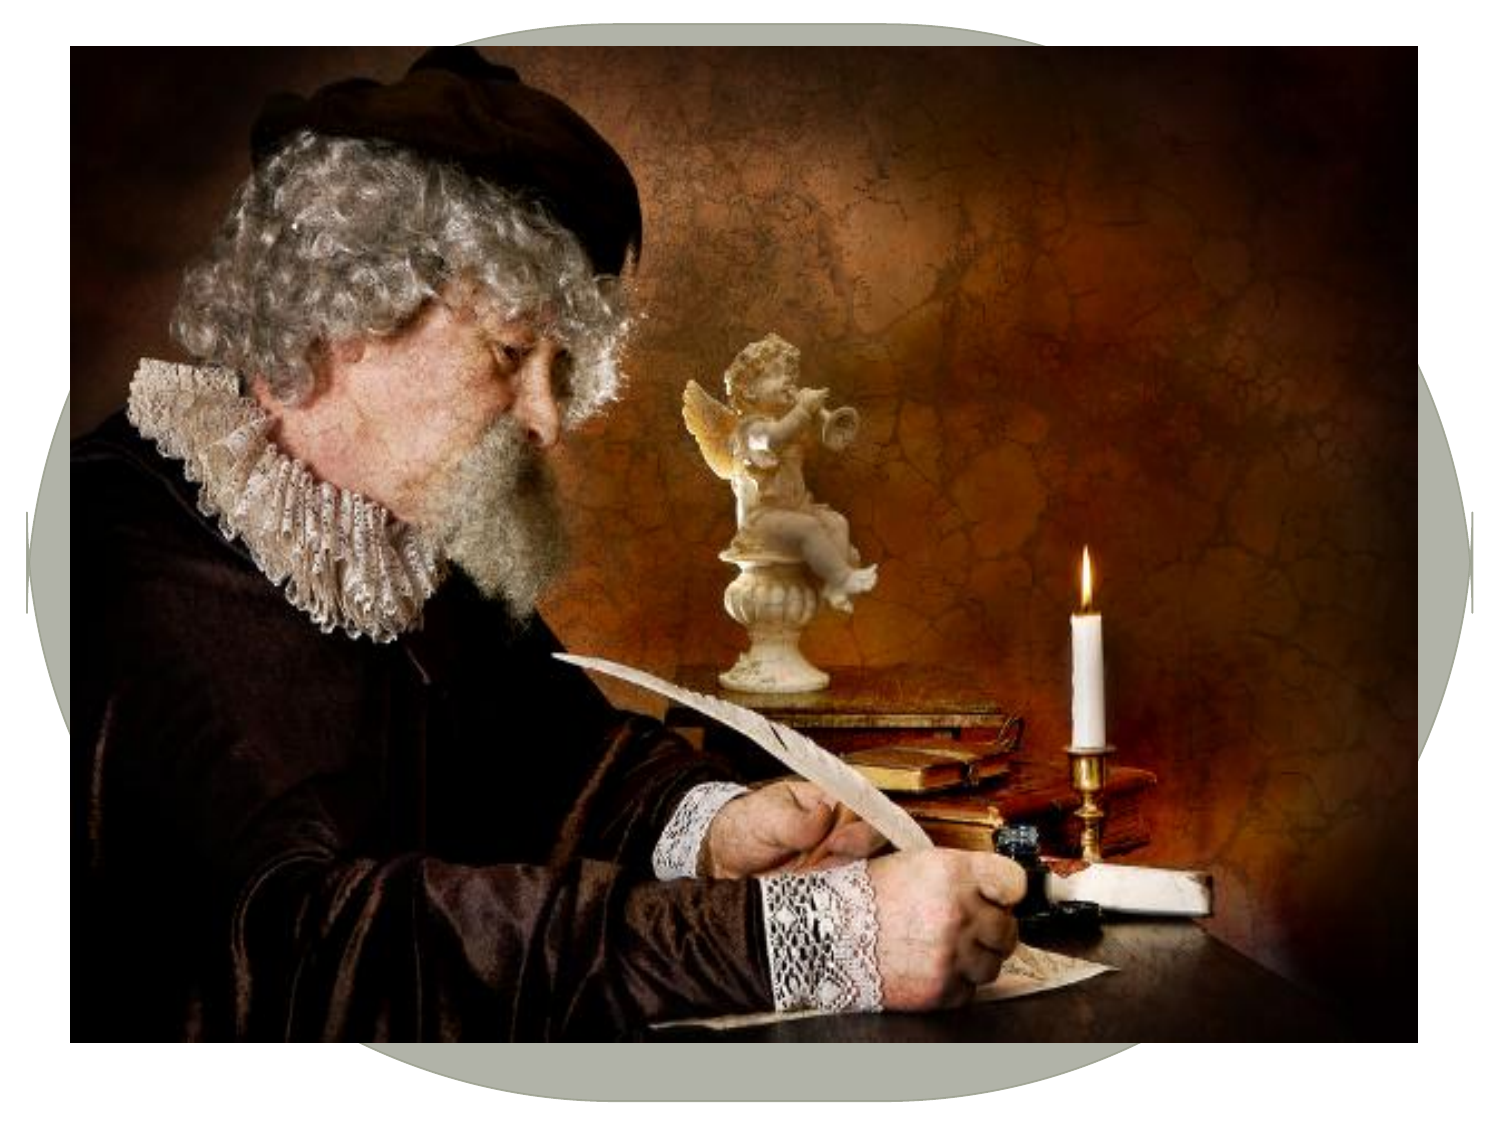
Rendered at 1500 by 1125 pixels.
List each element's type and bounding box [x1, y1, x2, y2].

title [75, 41, 1425, 230]
picture [70, 46, 1418, 1043]
